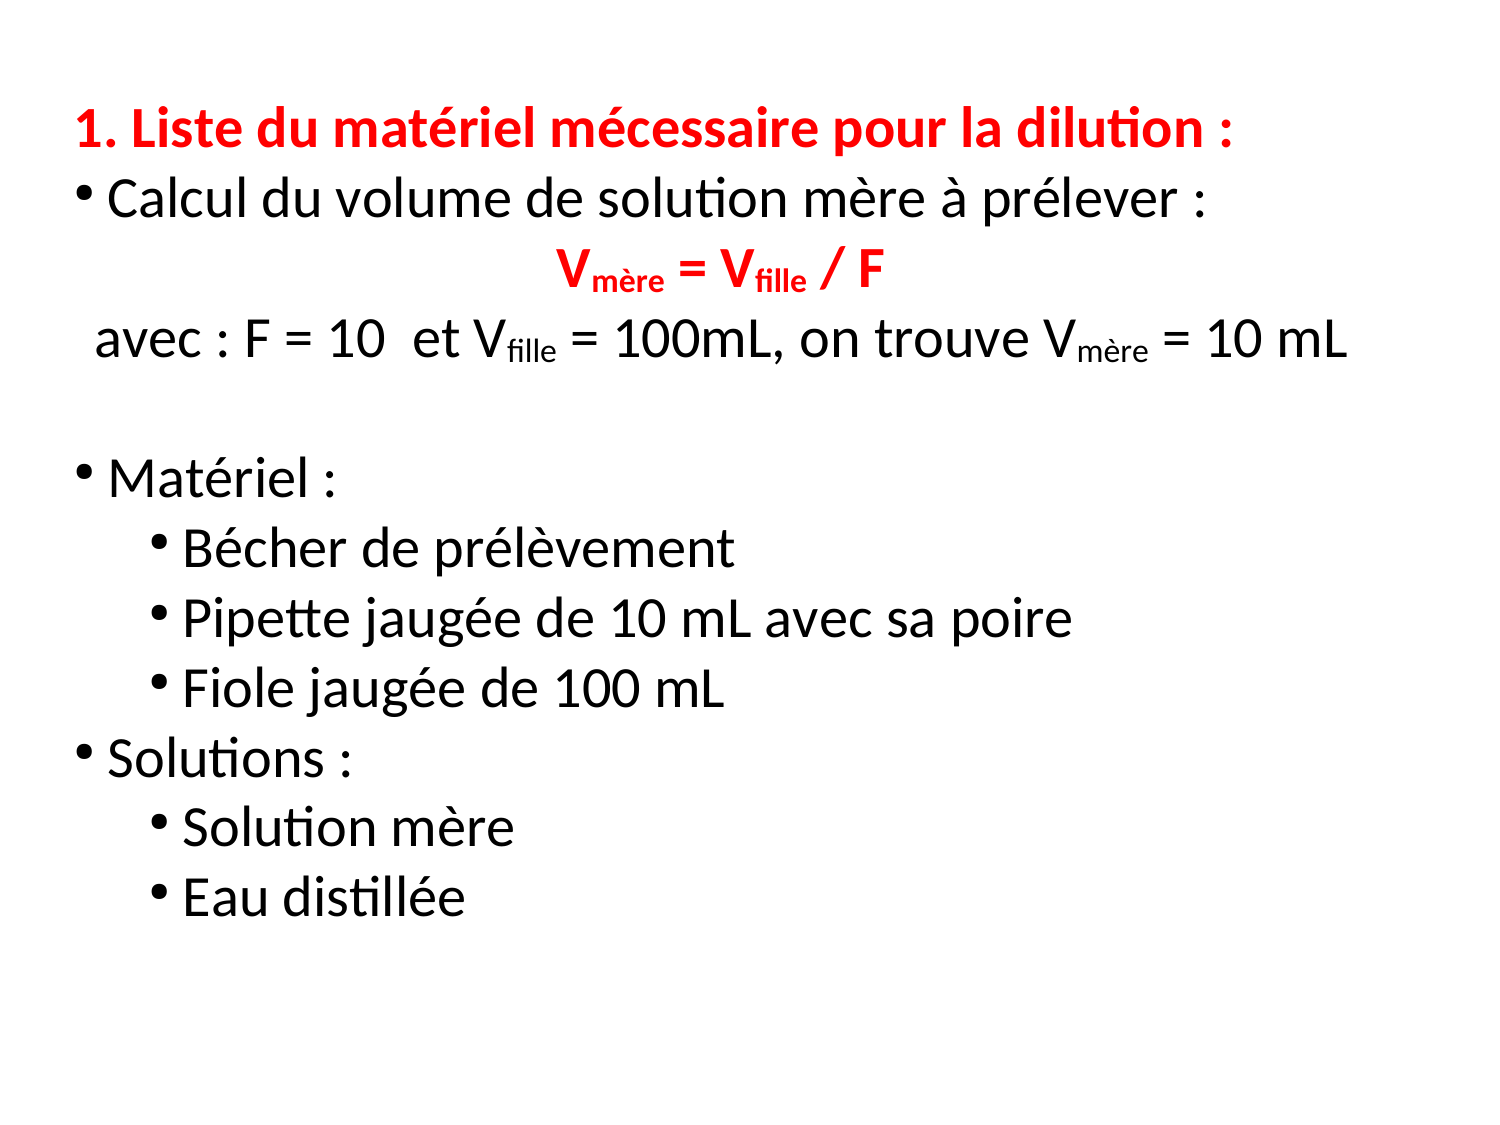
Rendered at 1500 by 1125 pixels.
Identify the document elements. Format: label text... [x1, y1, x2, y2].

text_box 1. Liste du matériel mécessaire pour la dilution : Calcul du volume de solution mère à prélever : Vmère = Vfille / F avec : F = 10 et Vfille = 100mL, on trouve Vmère = 10 mL Matériel : Bécher de prélèvement Pipette jaugée de 10 mL avec sa poire Fiole jaugée de 100 mL Solutions : Solution mère Eau distillée [59, 81, 1388, 1125]
